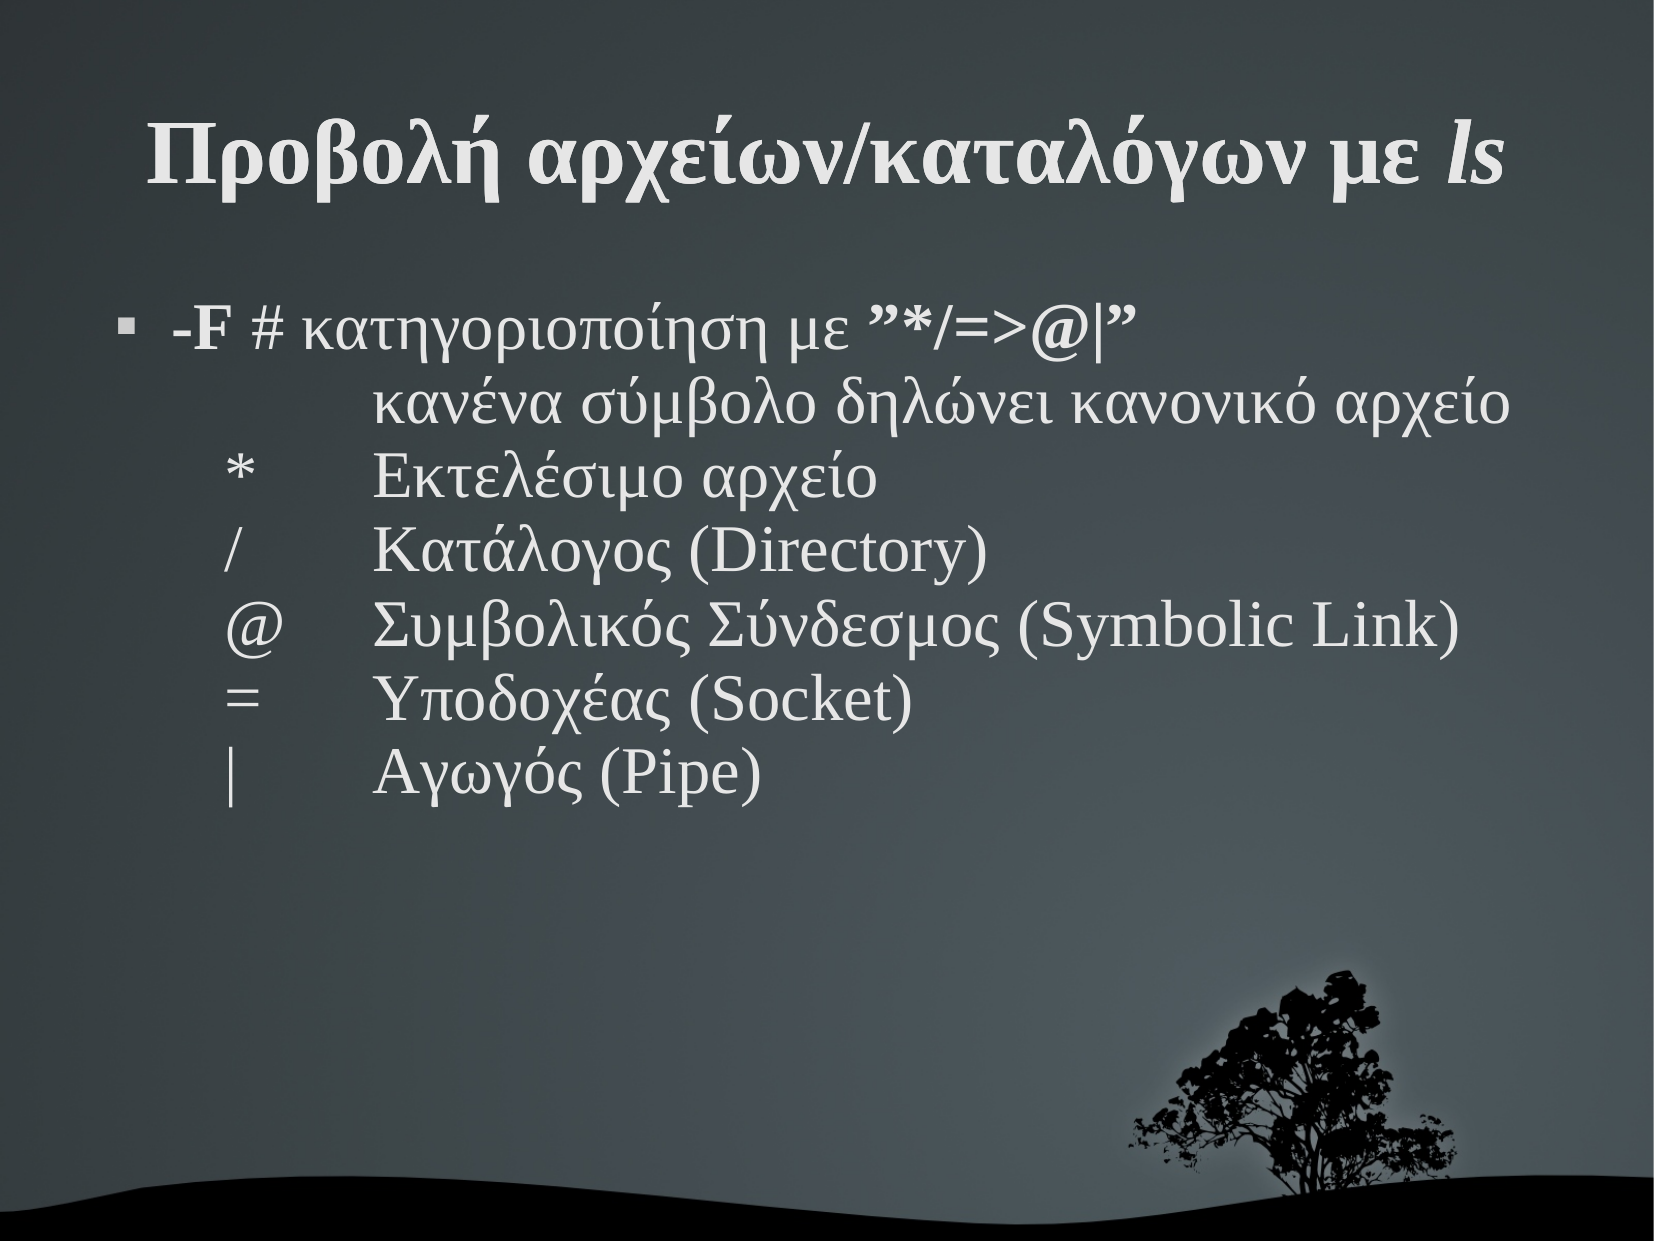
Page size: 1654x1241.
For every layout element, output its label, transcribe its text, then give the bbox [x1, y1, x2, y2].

picture [0, 0, 1654, 1241]
title Προβολή αρχείων/καταλόγων με ls [82, 49, 1571, 257]
list -F # κατηγοριοποίηση με ”*/=>@|” κανένα σύμβολο δηλώνει κανονικό αρχείο * Εκτελέσιμο αρχείο / Κατάλογος (Directory) @ Συμβολικός Σύνδεσμος (Symbolic Link) = Υποδοχέας (Socket) | Αγωγός (Pipe) [82, 290, 1571, 1109]
